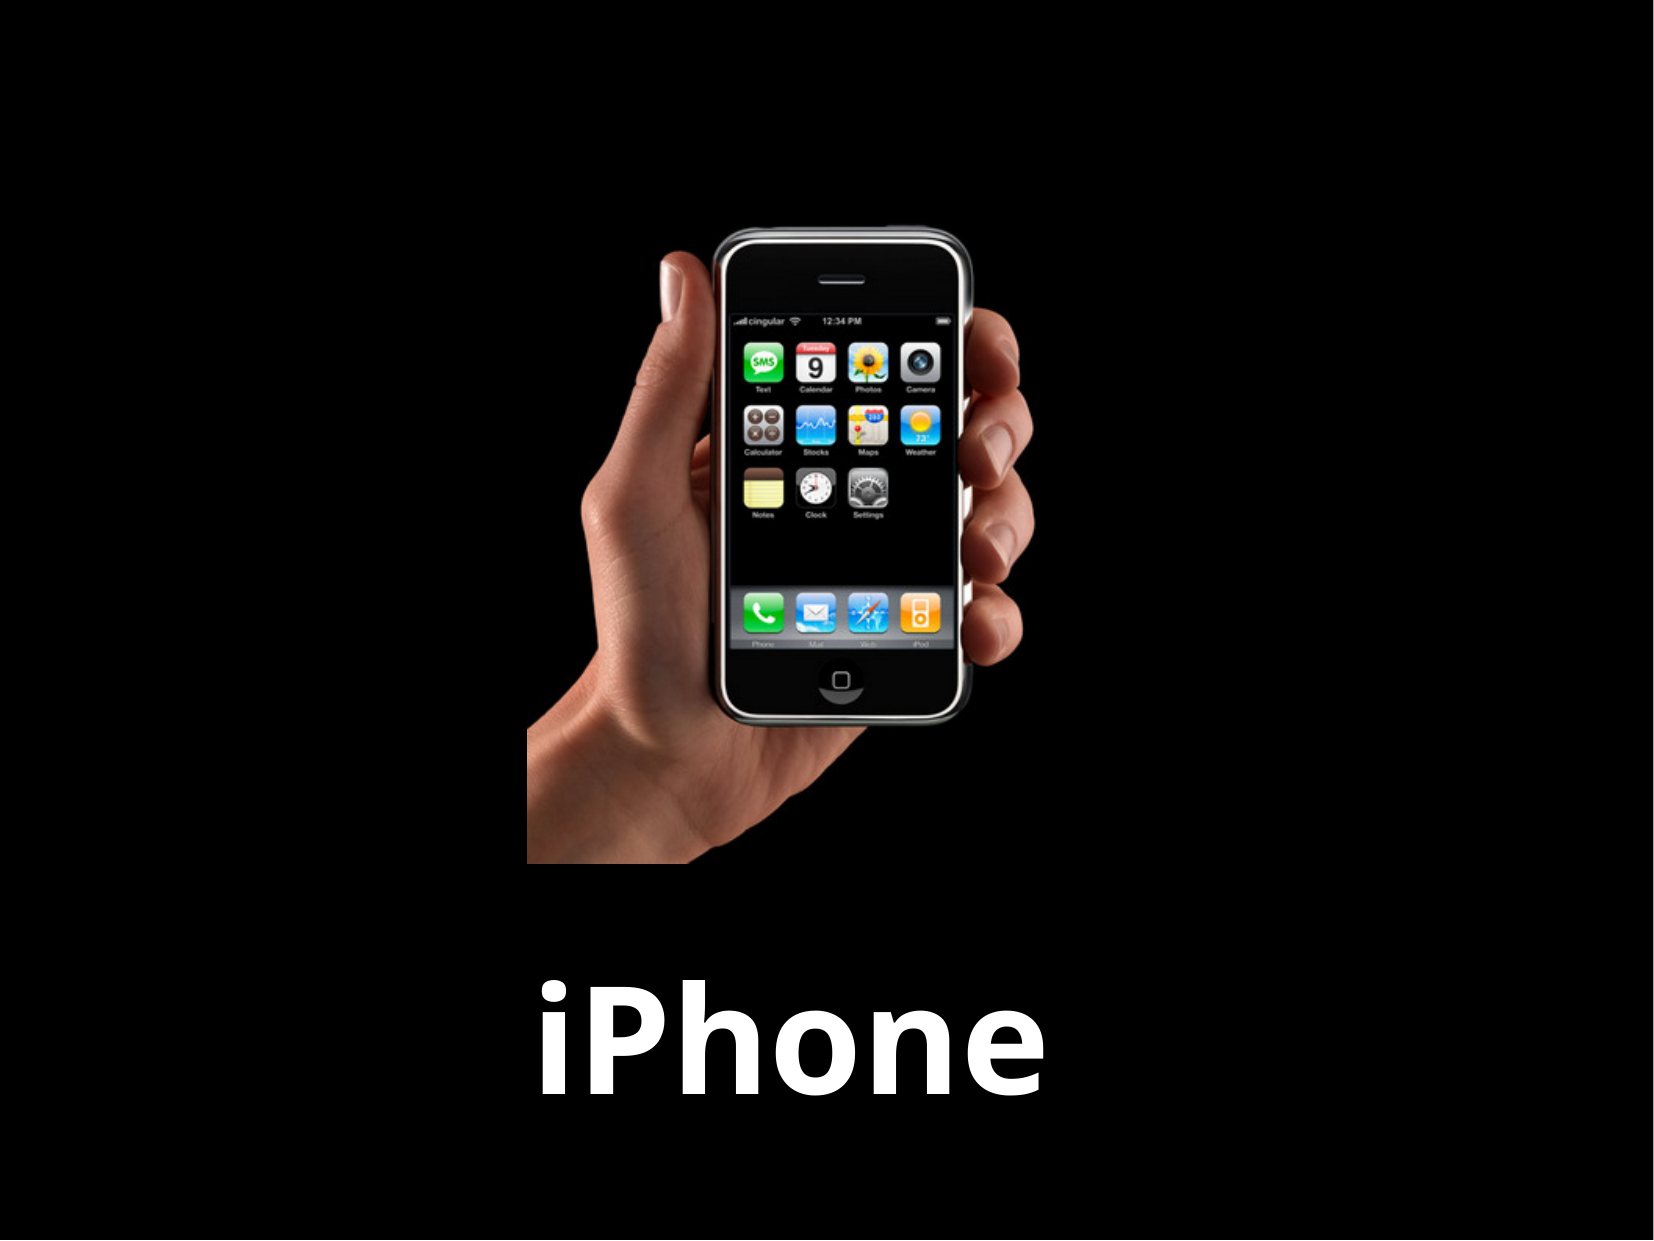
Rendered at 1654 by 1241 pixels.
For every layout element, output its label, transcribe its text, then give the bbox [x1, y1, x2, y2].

text_box iPhone [516, 927, 1137, 1134]
picture [527, 185, 1153, 864]
